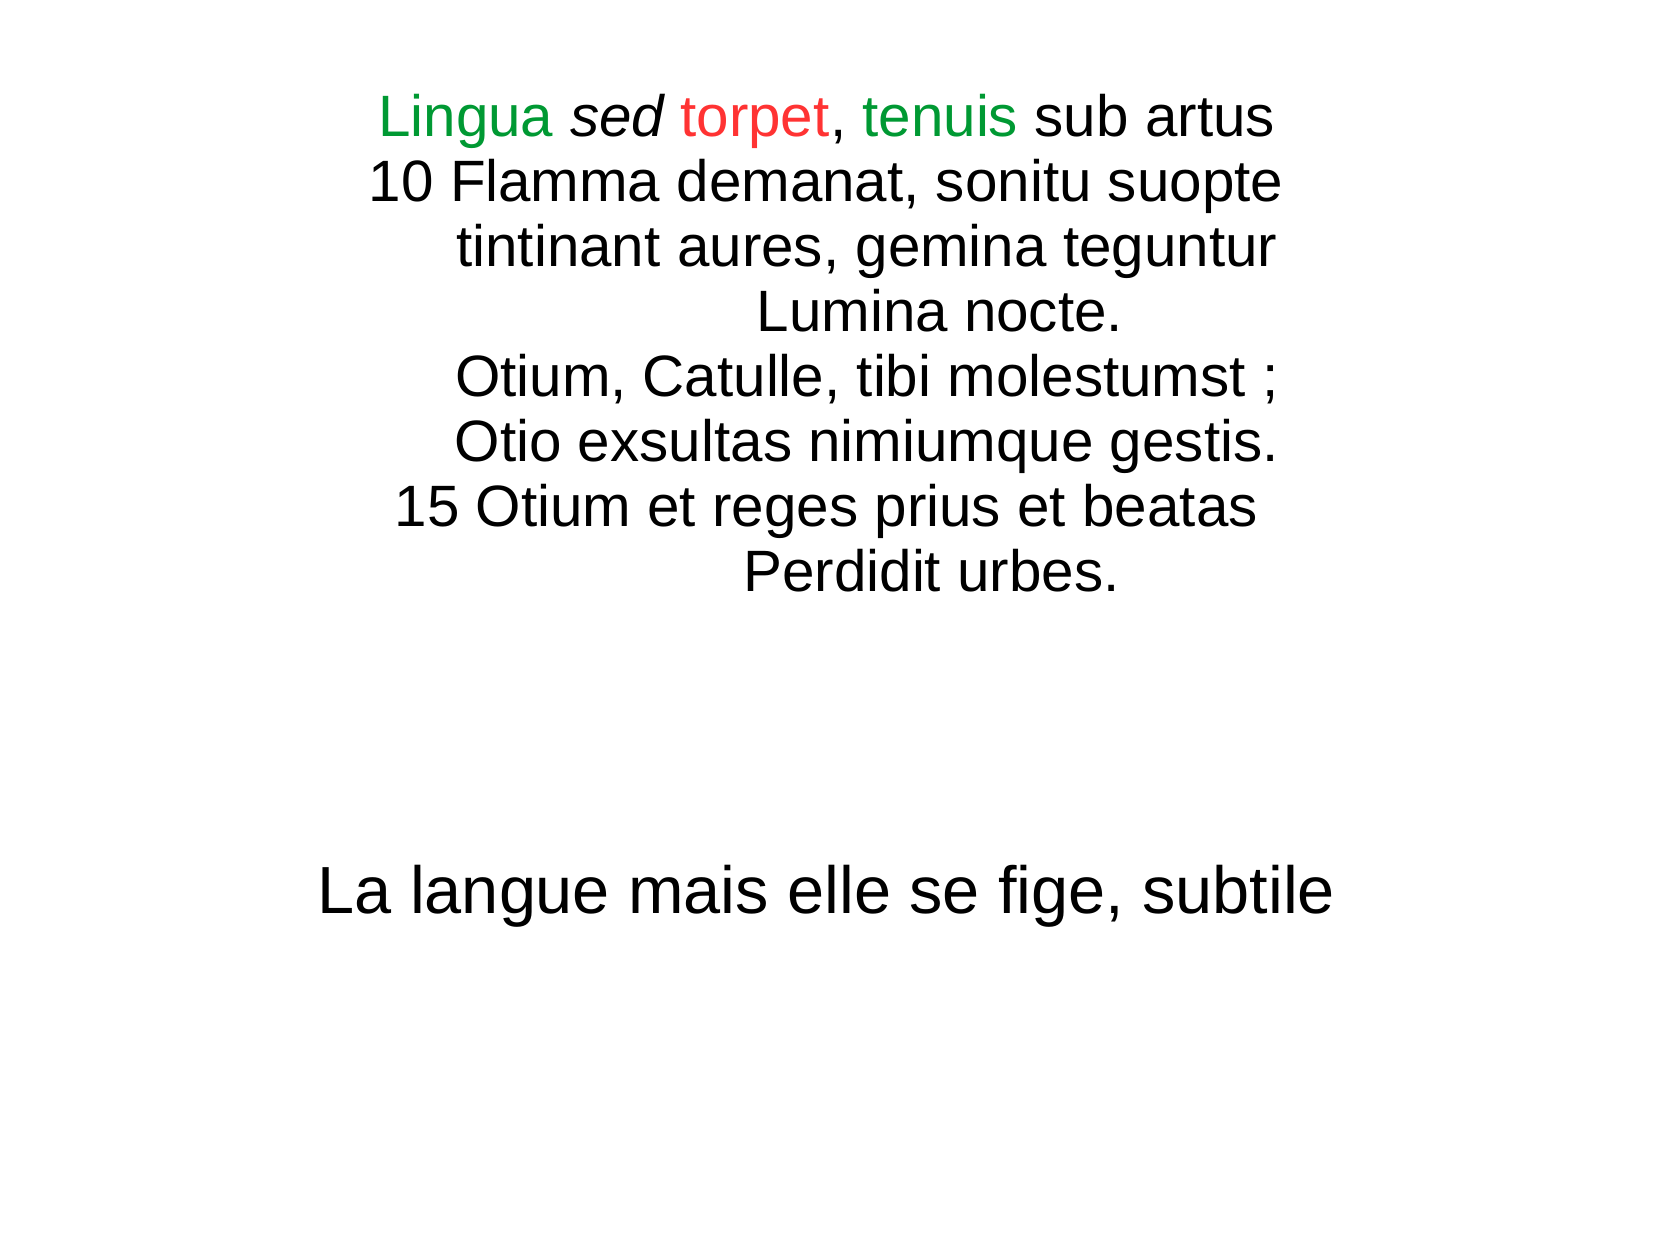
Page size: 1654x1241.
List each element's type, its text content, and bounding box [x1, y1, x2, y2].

title Lingua sed torpet, tenuis sub artus 10 Flamma demanat, sonitu suopte tintinant aures, gemina teguntur Lumina nocte. Otium, Catulle, tibi molestumst ; Otio exsultas nimiumque gestis. 15 Otium et reges prius et beatas Perdidit urbes. [82, 49, 1571, 638]
subtitle La langue mais elle se fige, subtile [82, 673, 1571, 1109]
